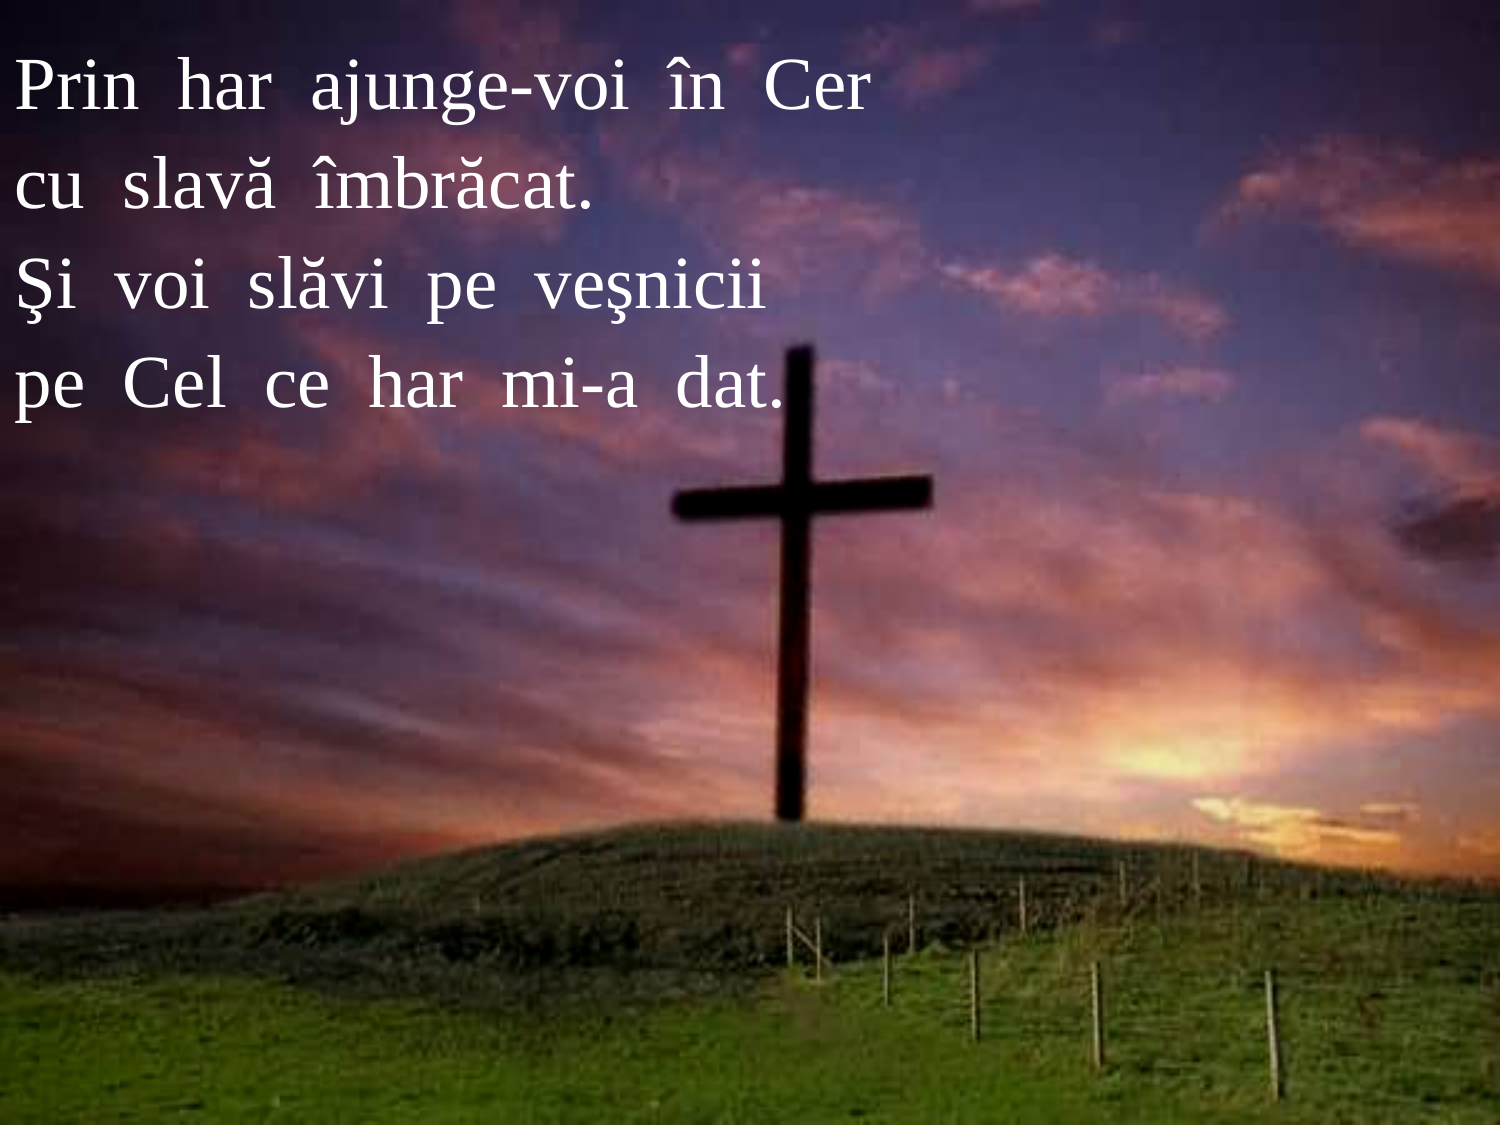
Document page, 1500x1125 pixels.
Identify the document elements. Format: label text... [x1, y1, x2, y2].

picture [0, 0, 1500, 1125]
title Prin har ajunge-voi în Cer cu slavă îmbrăcat. Şi voi slăvi pe veşnicii pe Cel ce har mi-a dat. [0, 26, 1140, 424]
